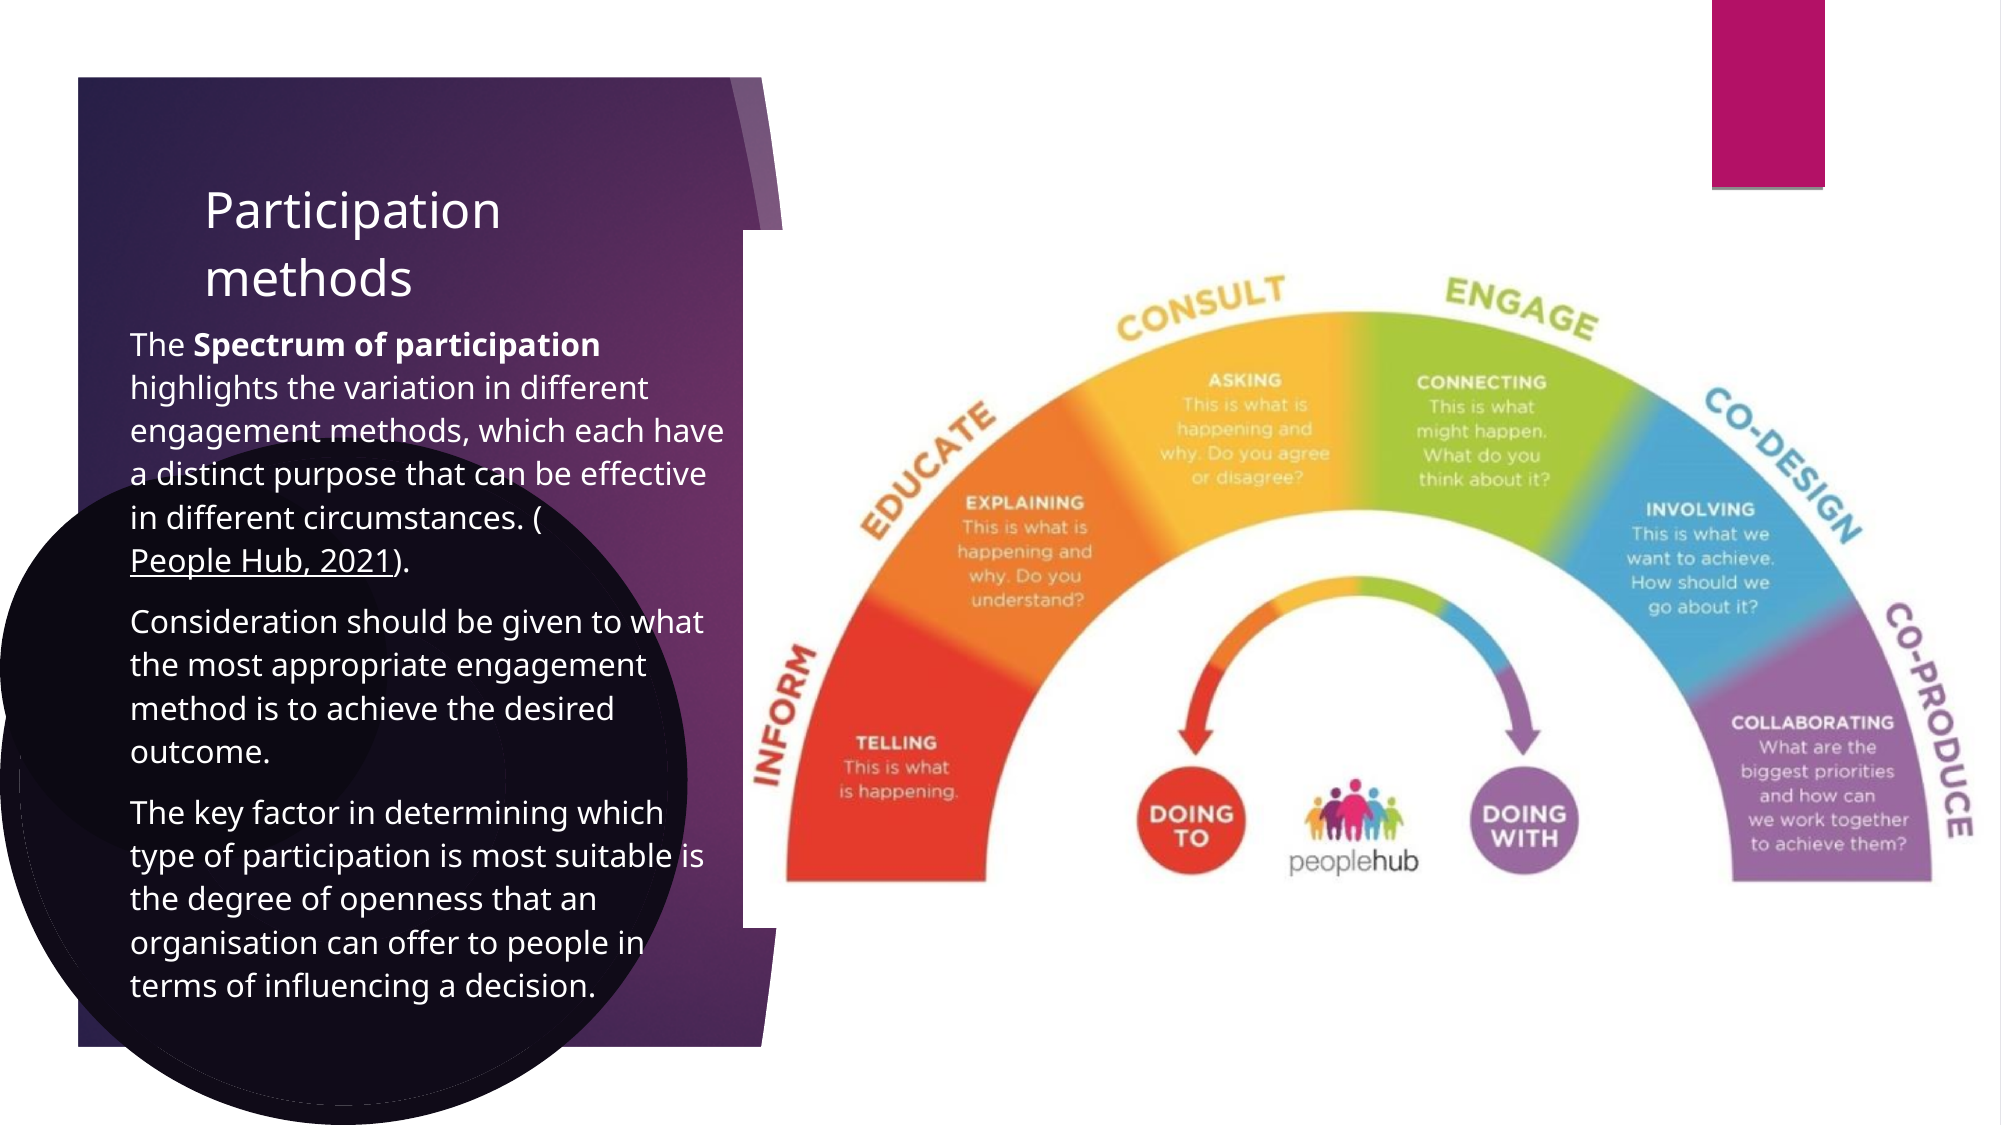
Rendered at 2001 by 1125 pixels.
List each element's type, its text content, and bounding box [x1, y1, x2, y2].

list The Spectrum of participation highlights the variation in different engagement methods, which each have a distinct purpose that can be effective in different circumstances. (People Hub, 2021). Consideration should be given to what the most appropriate engagement method is to achieve the desired outcome. The key factor in determining which type of participation is most suitable is the degree of openness that an organisation can offer to people in terms of influencing a decision. [114, 314, 744, 1017]
title Participation methods [189, 159, 673, 314]
picture [743, 230, 1997, 928]
text_box [0, 0, 2000, 1125]
